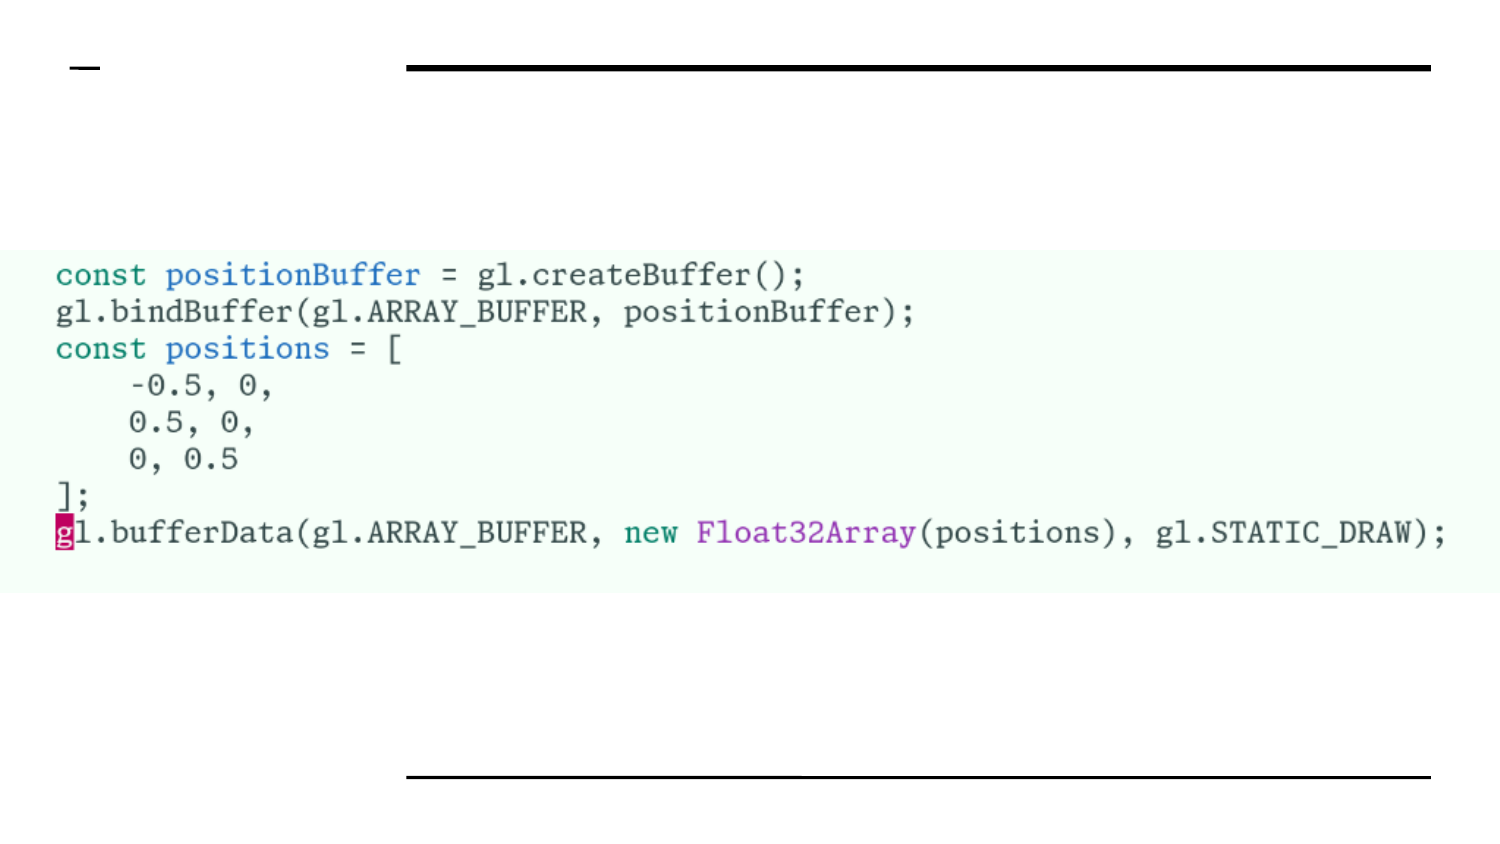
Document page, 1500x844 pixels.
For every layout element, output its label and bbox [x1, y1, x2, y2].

picture [0, 250, 1500, 593]
